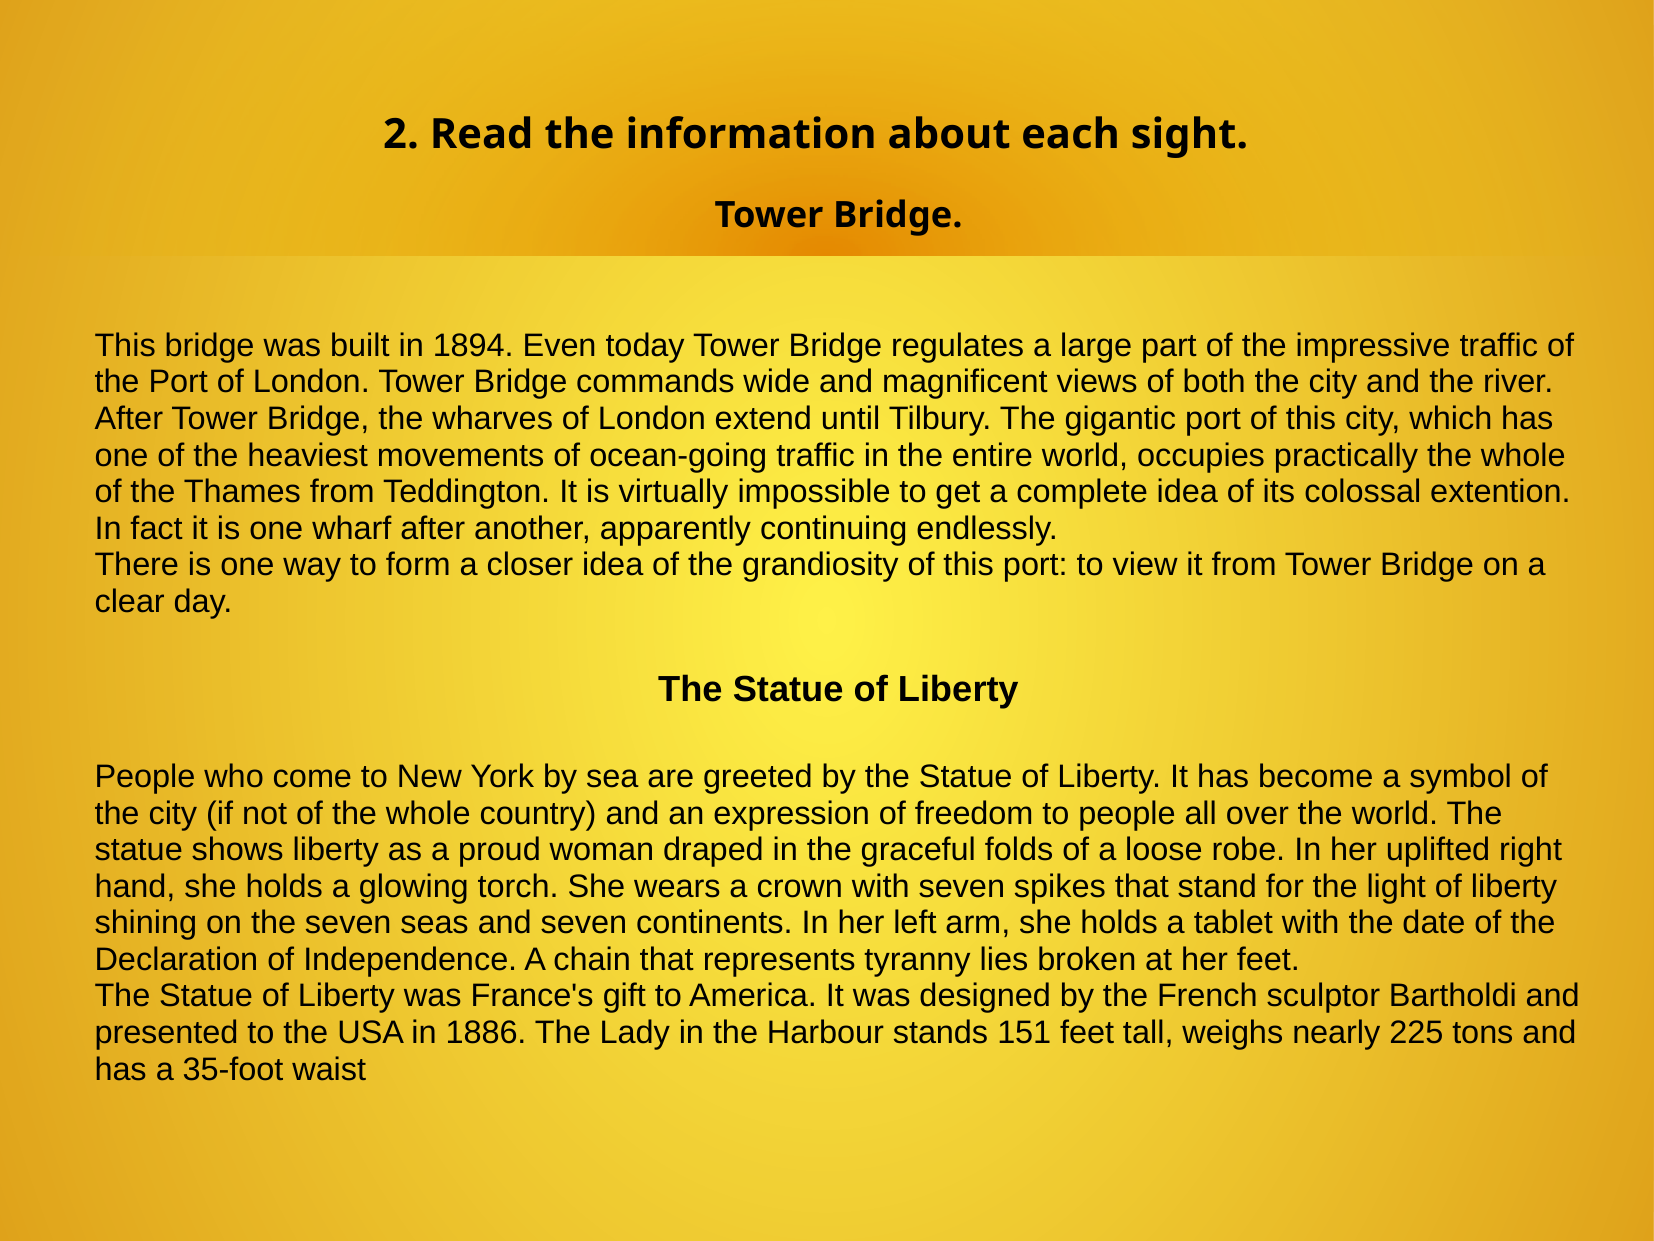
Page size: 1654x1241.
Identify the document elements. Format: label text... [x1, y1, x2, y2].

title 2. Read the information about each sight. [82, 47, 1571, 252]
list Tower Bridge. This bridge was built in 1894. Even today Tower Bridge regulates a large part of the impressive traffic of the Port of London. Tower Bridge commands wide and magnificent views of both the city and the river. After Tower Bridge, the wharves of London extend until Tilbury. The gigantic port of this city, which has one of the heaviest movements of ocean-going traffic in the entire world, occupies practically the whole of the Thames from Teddington. It is virtually impossible to get a complete idea of its colossal extention. In fact it is one wharf after another, apparently continuing endlessly. There is one way to form a closer idea of the grandiosity of this port: to view it from Tower Bridge on a clear day. The Statue of Liberty People who come to New York by sea are greeted by the Statue of Liberty. It has become a symbol of the city (if not of the whole country) and an expression of freedom to people all over the world. The statue shows liberty as a proud woman draped in the graceful folds of a loose robe. In her uplifted right hand, she holds a glowing torch. She wears a crown with seven spikes that stand for the light of liberty shining on the seven seas and seven continents. In her left arm, she holds a tablet with the date of the Declaration of Independence. A chain that represents tyranny lies broken at her feet. The Statue of Liberty was France's gift to America. It was designed by the French sculptor Bartholdi and presented to the USA in 1886. The Lady in the Harbour stands 151 feet tall, weighs nearly 225 tons and has a 35-foot waist [94, 188, 1583, 1134]
